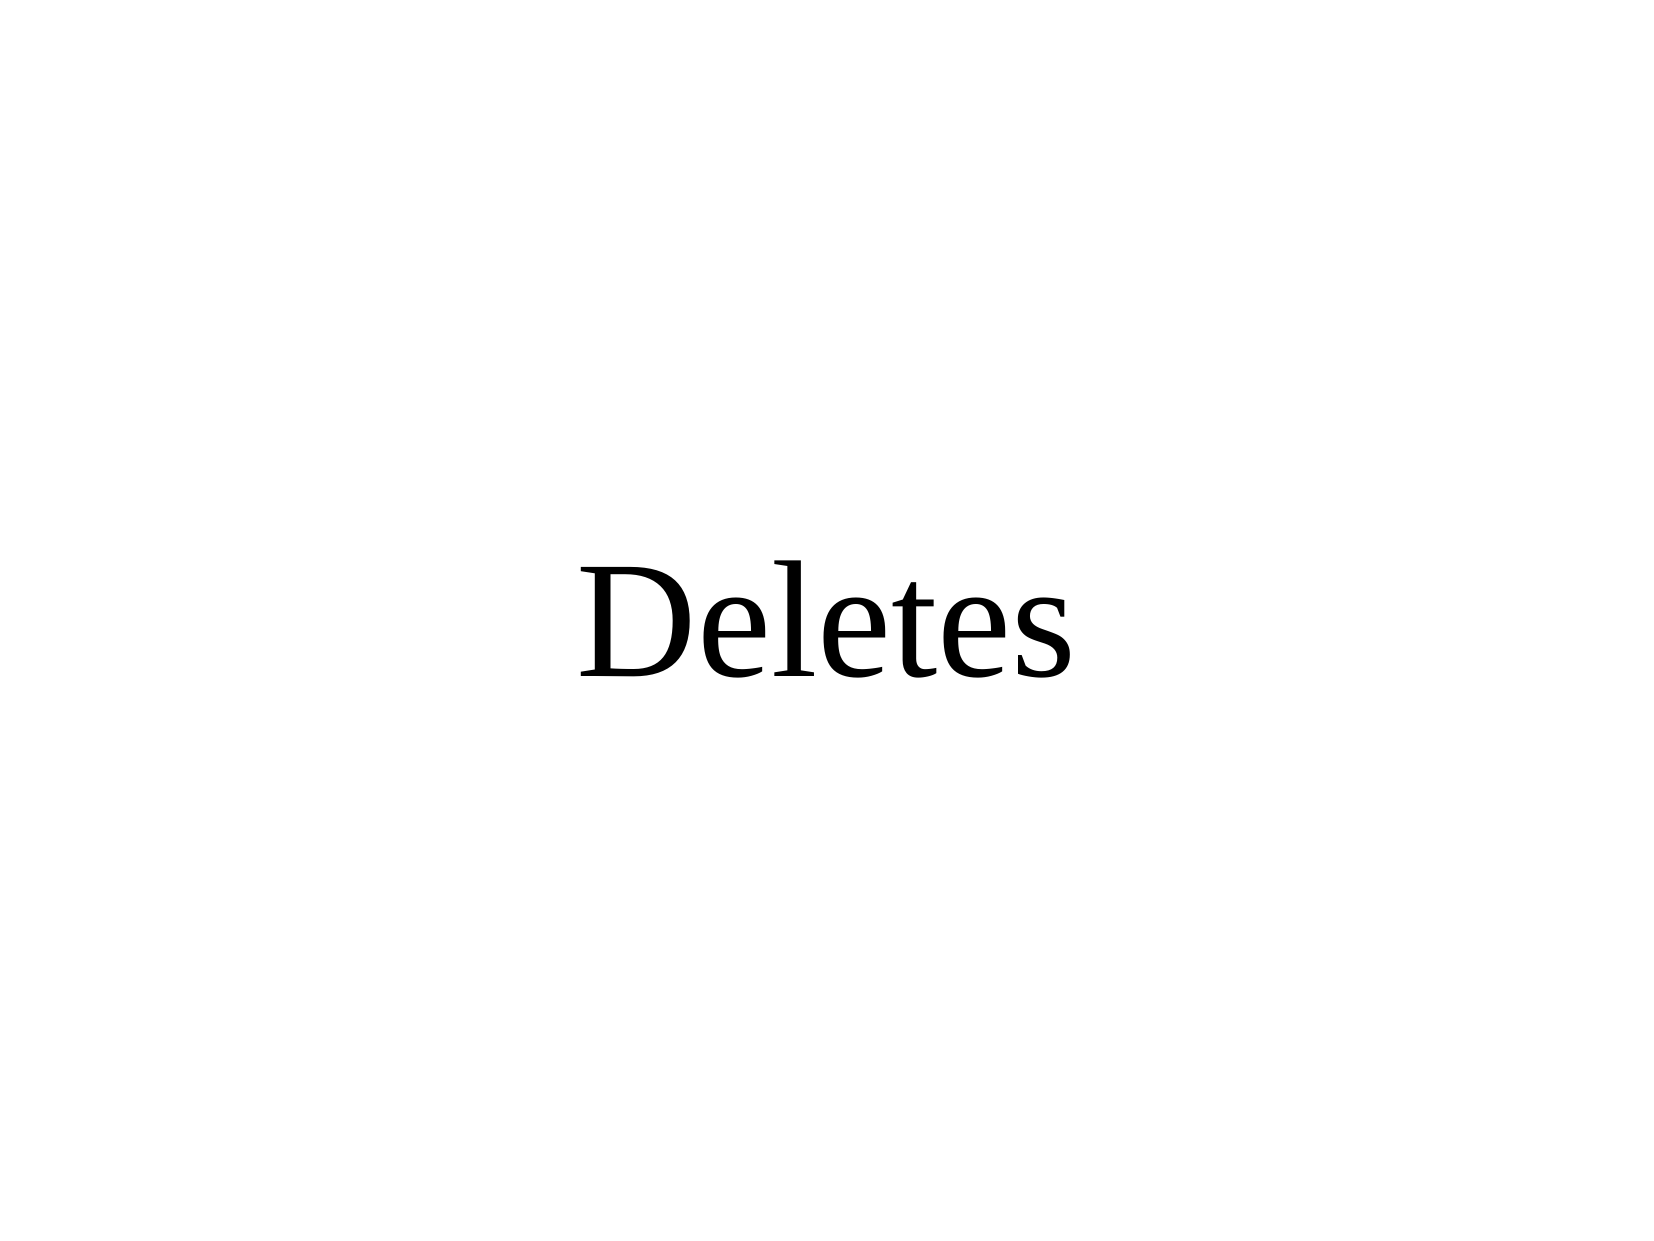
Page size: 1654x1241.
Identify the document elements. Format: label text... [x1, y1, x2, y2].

title Deletes [0, 516, 1654, 724]
